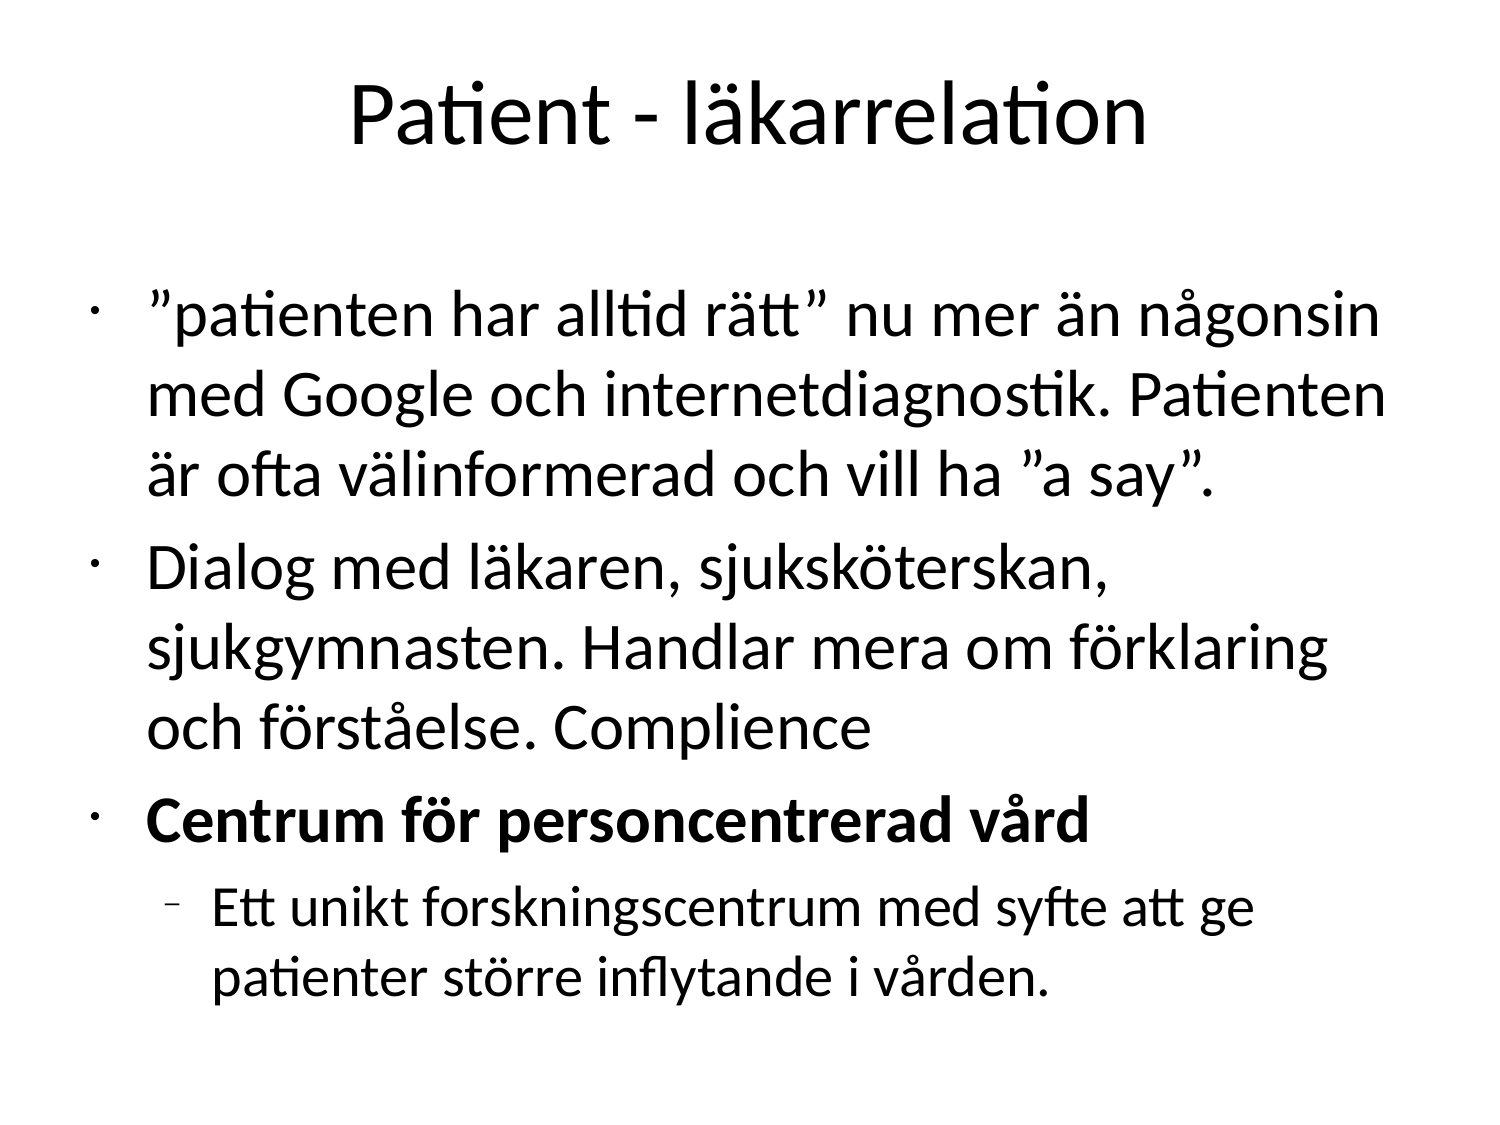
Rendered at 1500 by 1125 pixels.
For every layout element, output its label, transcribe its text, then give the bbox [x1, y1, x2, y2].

list ”patienten har alltid rätt” nu mer än någonsin med Google och internetdiagnostik. Patienten är ofta välinformerad och vill ha ”a say”. Dialog med läkaren, sjuksköterskan, sjukgymnasten. Handlar mera om förklaring och förståelse. Complience Centrum för personcentrerad vård Ett unikt forskningscentrum med syfte att ge patienter större inflytande i vården. [75, 262, 1425, 1005]
title Patient - läkarrelation [75, 45, 1425, 233]
